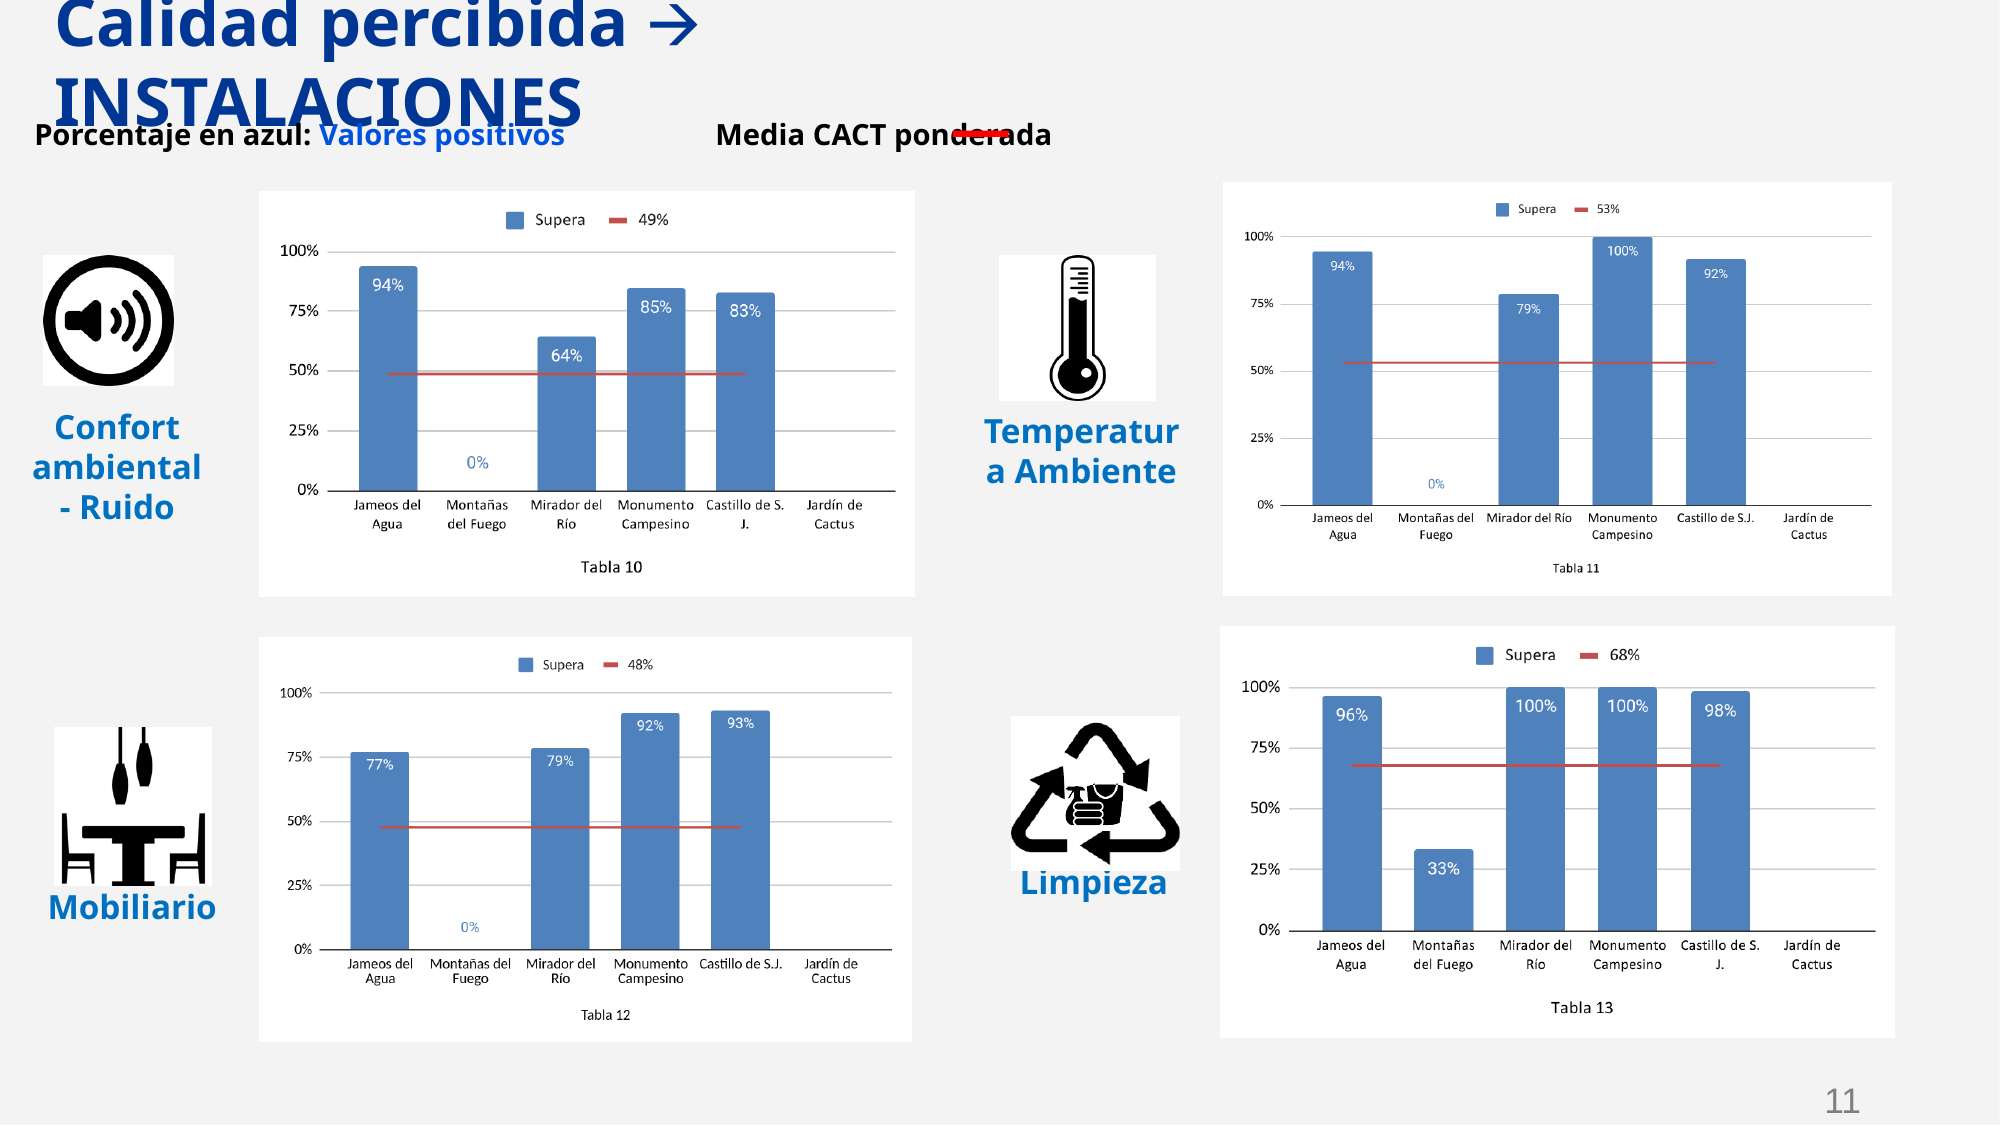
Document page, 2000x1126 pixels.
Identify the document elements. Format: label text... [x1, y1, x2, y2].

picture [1011, 716, 1180, 871]
picture [43, 255, 174, 386]
text_box Confort ambiental - Ruido [8, 398, 227, 535]
picture [1223, 182, 1892, 596]
picture [54, 727, 212, 886]
text_box Limpieza [976, 853, 1211, 909]
slide_number 1 [1412, 1069, 1880, 1126]
text_box Mobiliario [15, 879, 250, 935]
text_box Temperatura Ambiente [964, 402, 1199, 499]
picture [259, 191, 915, 597]
text_box Porcentaje en azul: Valores positivos Media CACT ponderada [19, 109, 1988, 158]
picture [259, 637, 912, 1043]
picture [1220, 626, 1895, 1039]
text_box Calidad percibida 🡪 INSTALACIONES [54, 0, 1225, 109]
picture [999, 255, 1156, 401]
